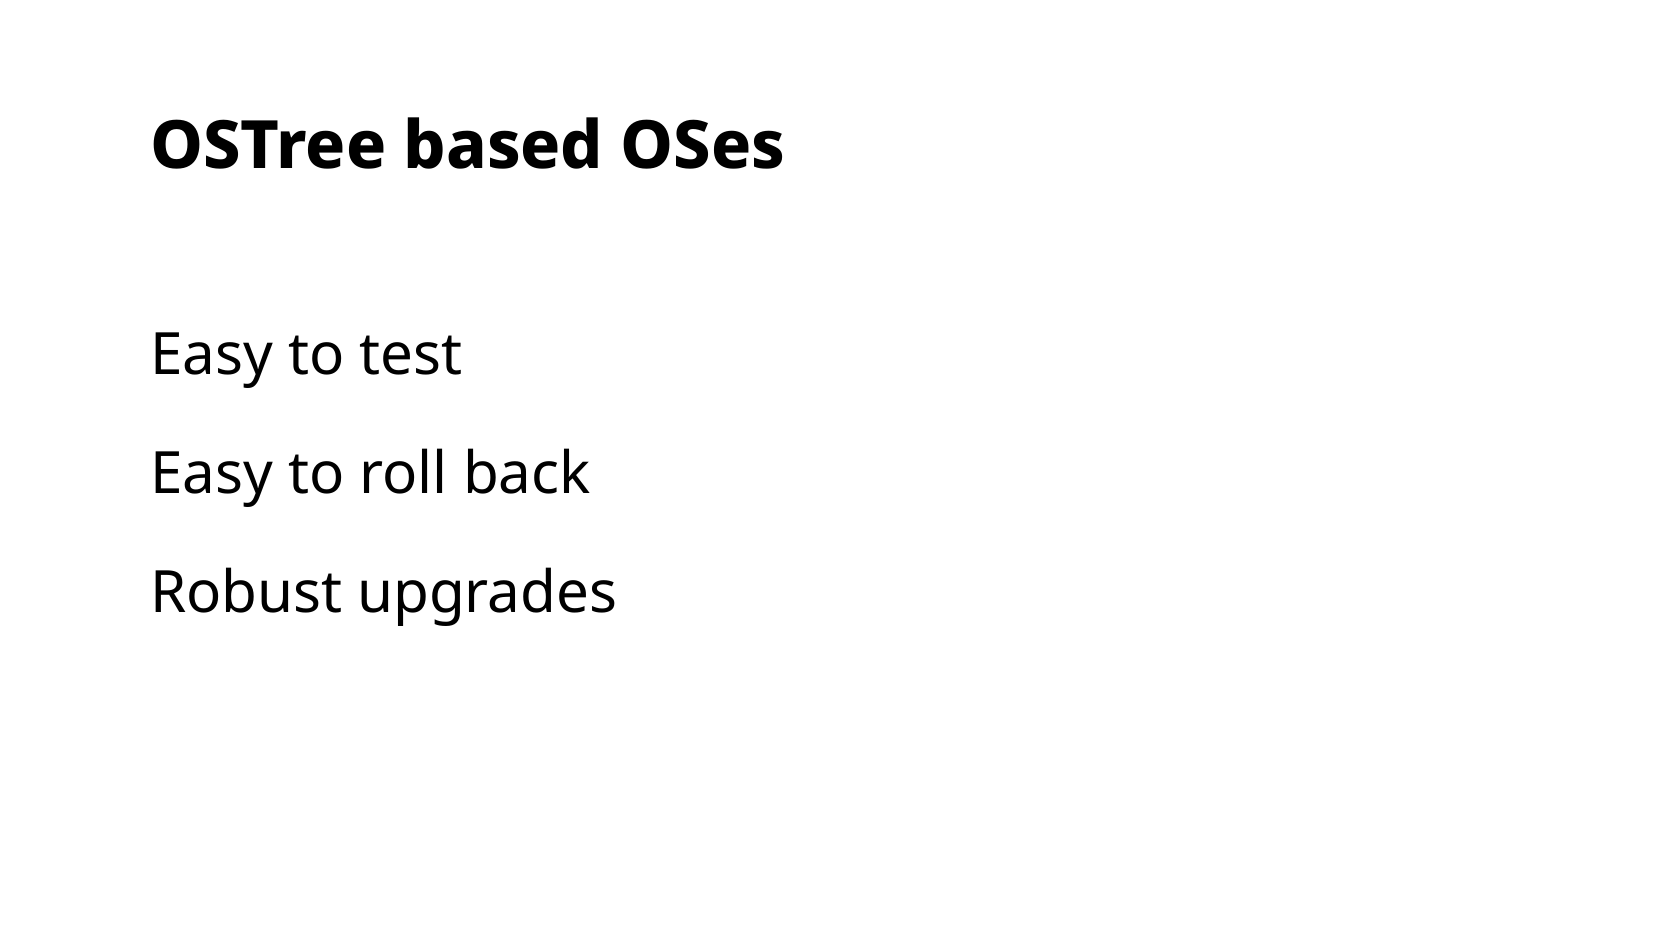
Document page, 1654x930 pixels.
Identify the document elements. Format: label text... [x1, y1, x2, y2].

subtitle Easy to test Easy to roll back Robust upgrades [150, 272, 1501, 812]
title OSTree based OSes [150, 107, 1501, 188]
